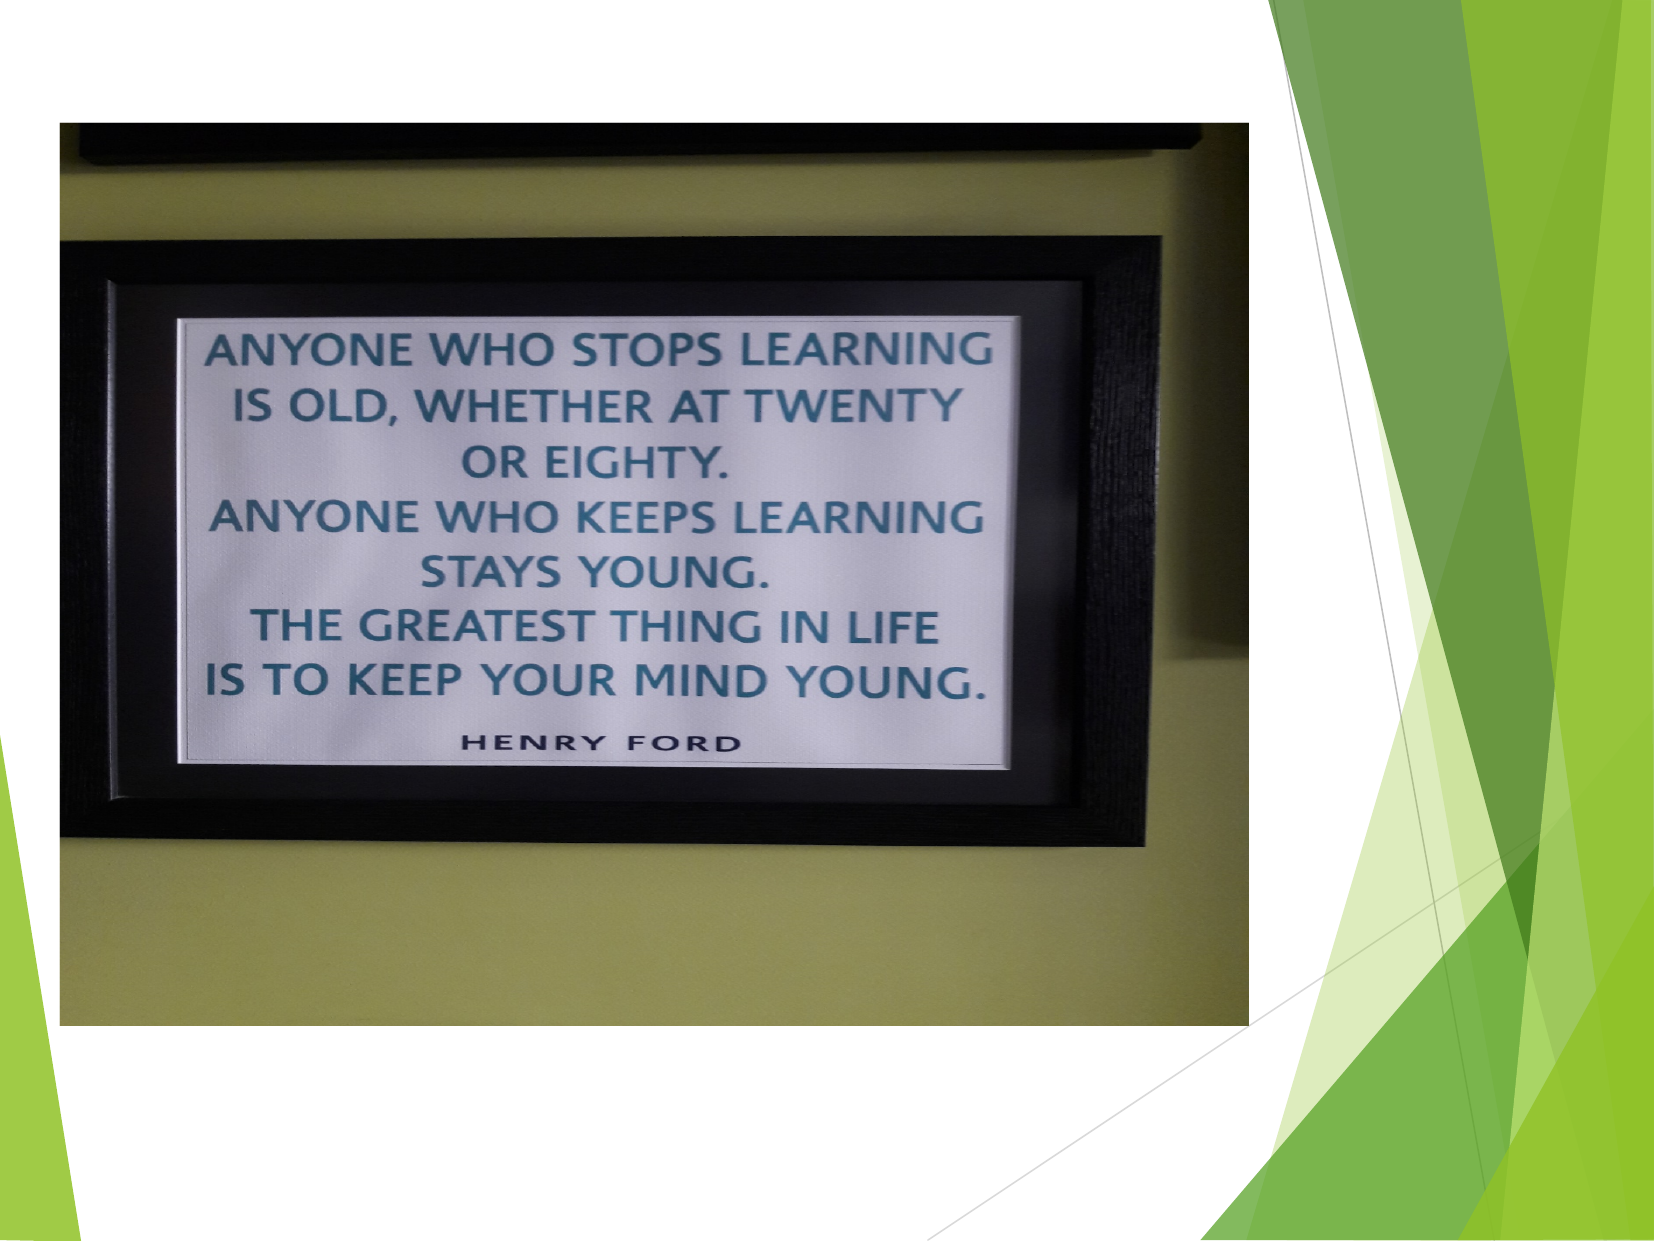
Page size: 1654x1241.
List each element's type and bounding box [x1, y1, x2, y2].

picture [59, 122, 1249, 1026]
